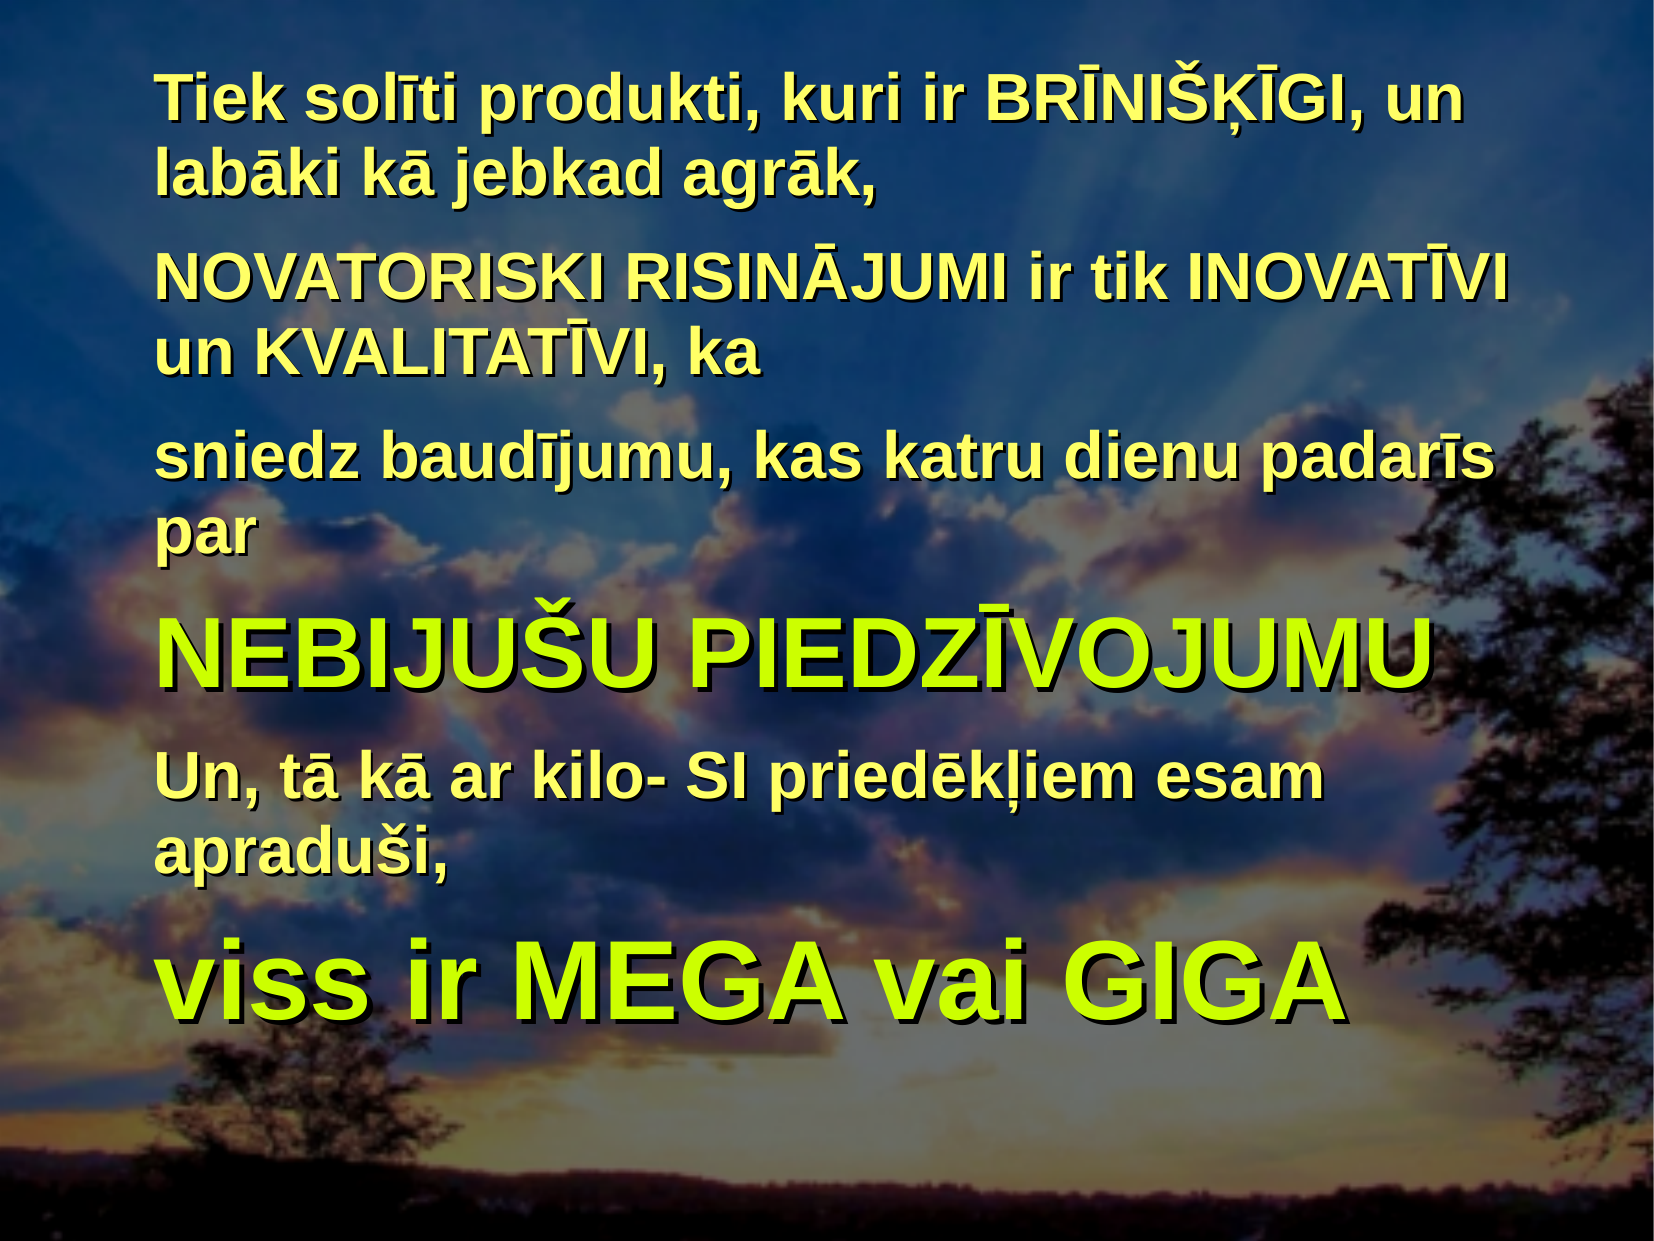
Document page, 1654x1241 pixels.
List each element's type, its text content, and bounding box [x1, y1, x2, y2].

picture [0, 0, 1654, 1241]
list Tiek solīti produkti, kuri ir BRĪNIŠĶĪGI, un labāki kā jebkad agrāk, NOVATORISKI RISINĀJUMI ir tik INOVATĪVI un KVALITATĪVI, ka sniedz baudījumu, kas katru dienu padarīs par NEBIJUŠU PIEDZĪVOJUMU Un, tā kā ar kilo- SI priedēkļiem esam apraduši, viss ir MEGA vai GIGA [82, 60, 1571, 1205]
